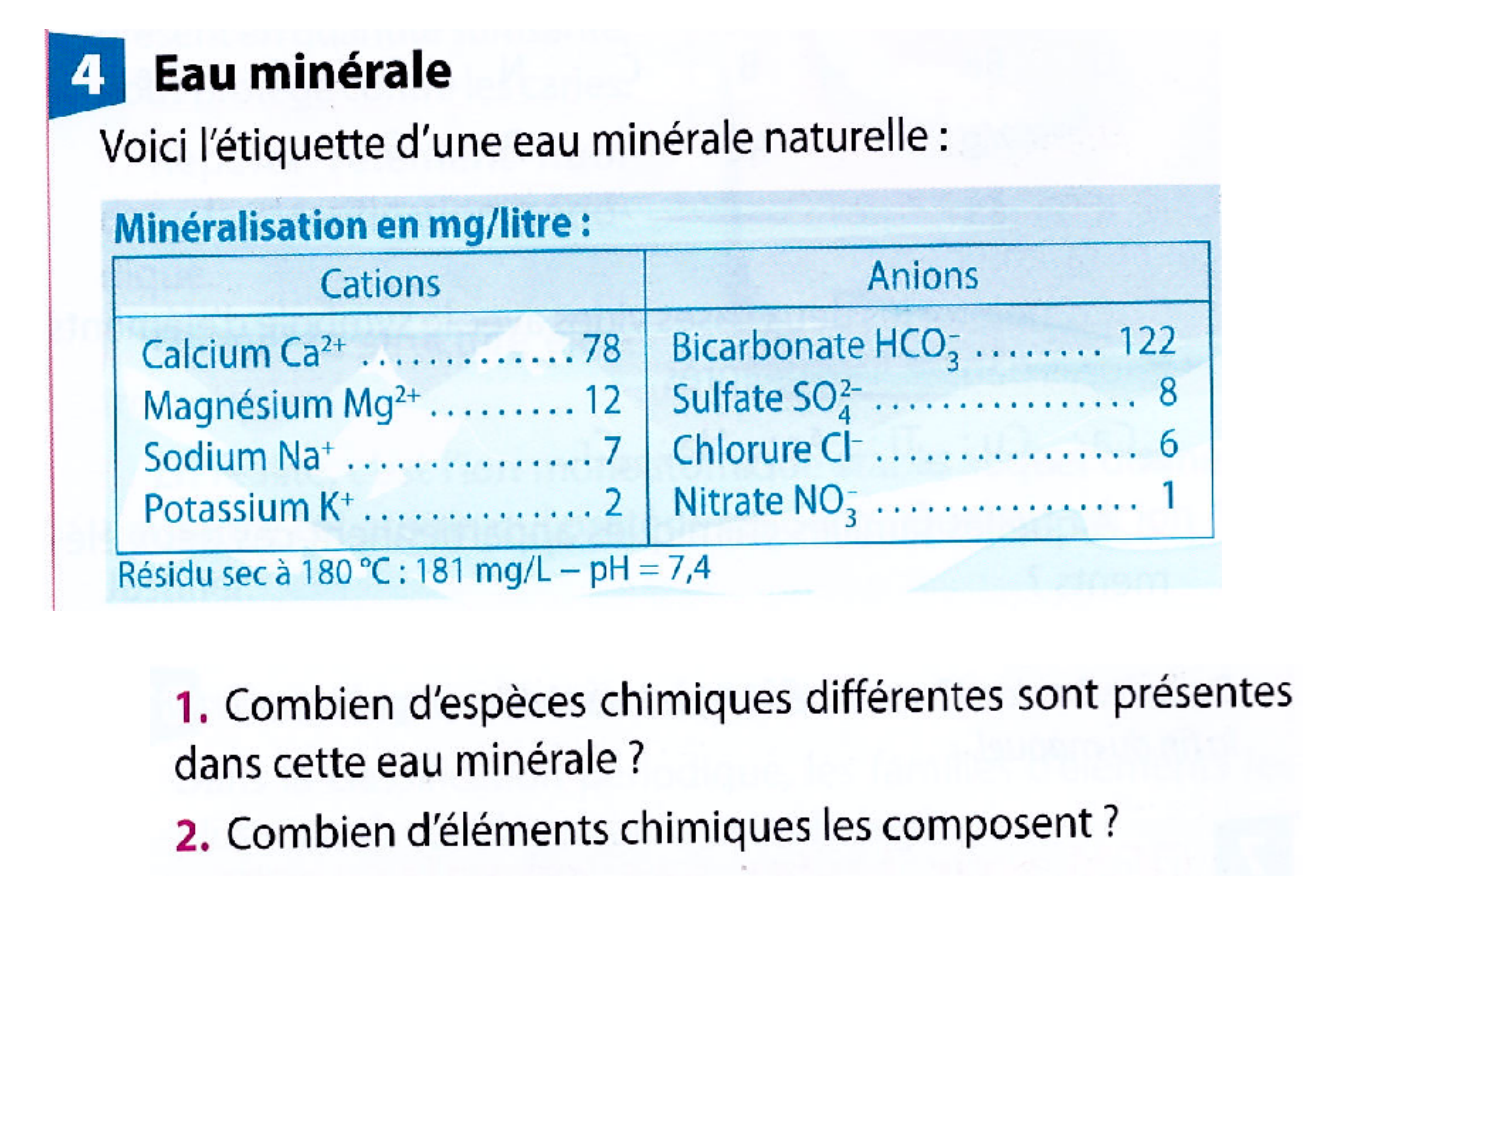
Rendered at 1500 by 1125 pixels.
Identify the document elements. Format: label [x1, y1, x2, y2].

picture [150, 664, 1303, 876]
picture [42, 29, 1222, 611]
